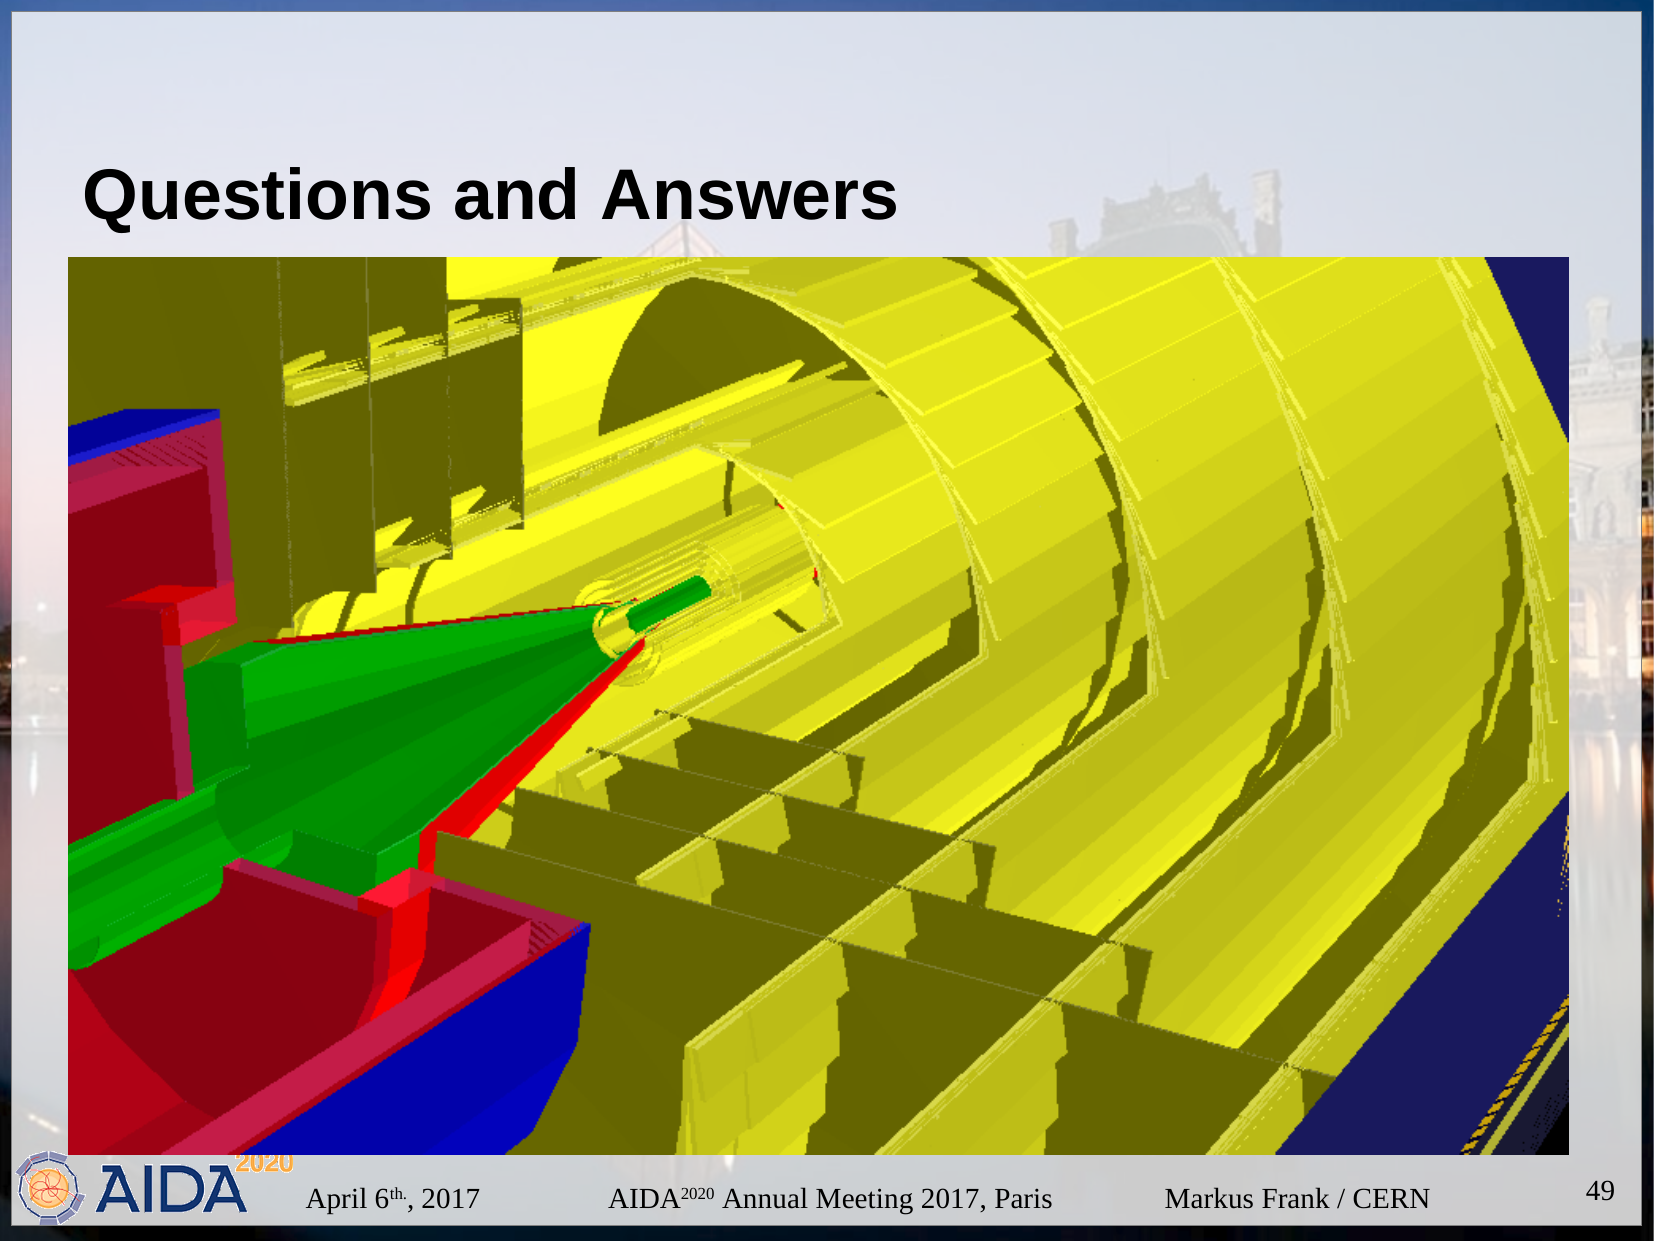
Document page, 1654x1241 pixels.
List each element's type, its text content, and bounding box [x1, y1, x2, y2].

picture [0, 0, 1654, 1241]
title Questions and Answers [82, 90, 1536, 257]
